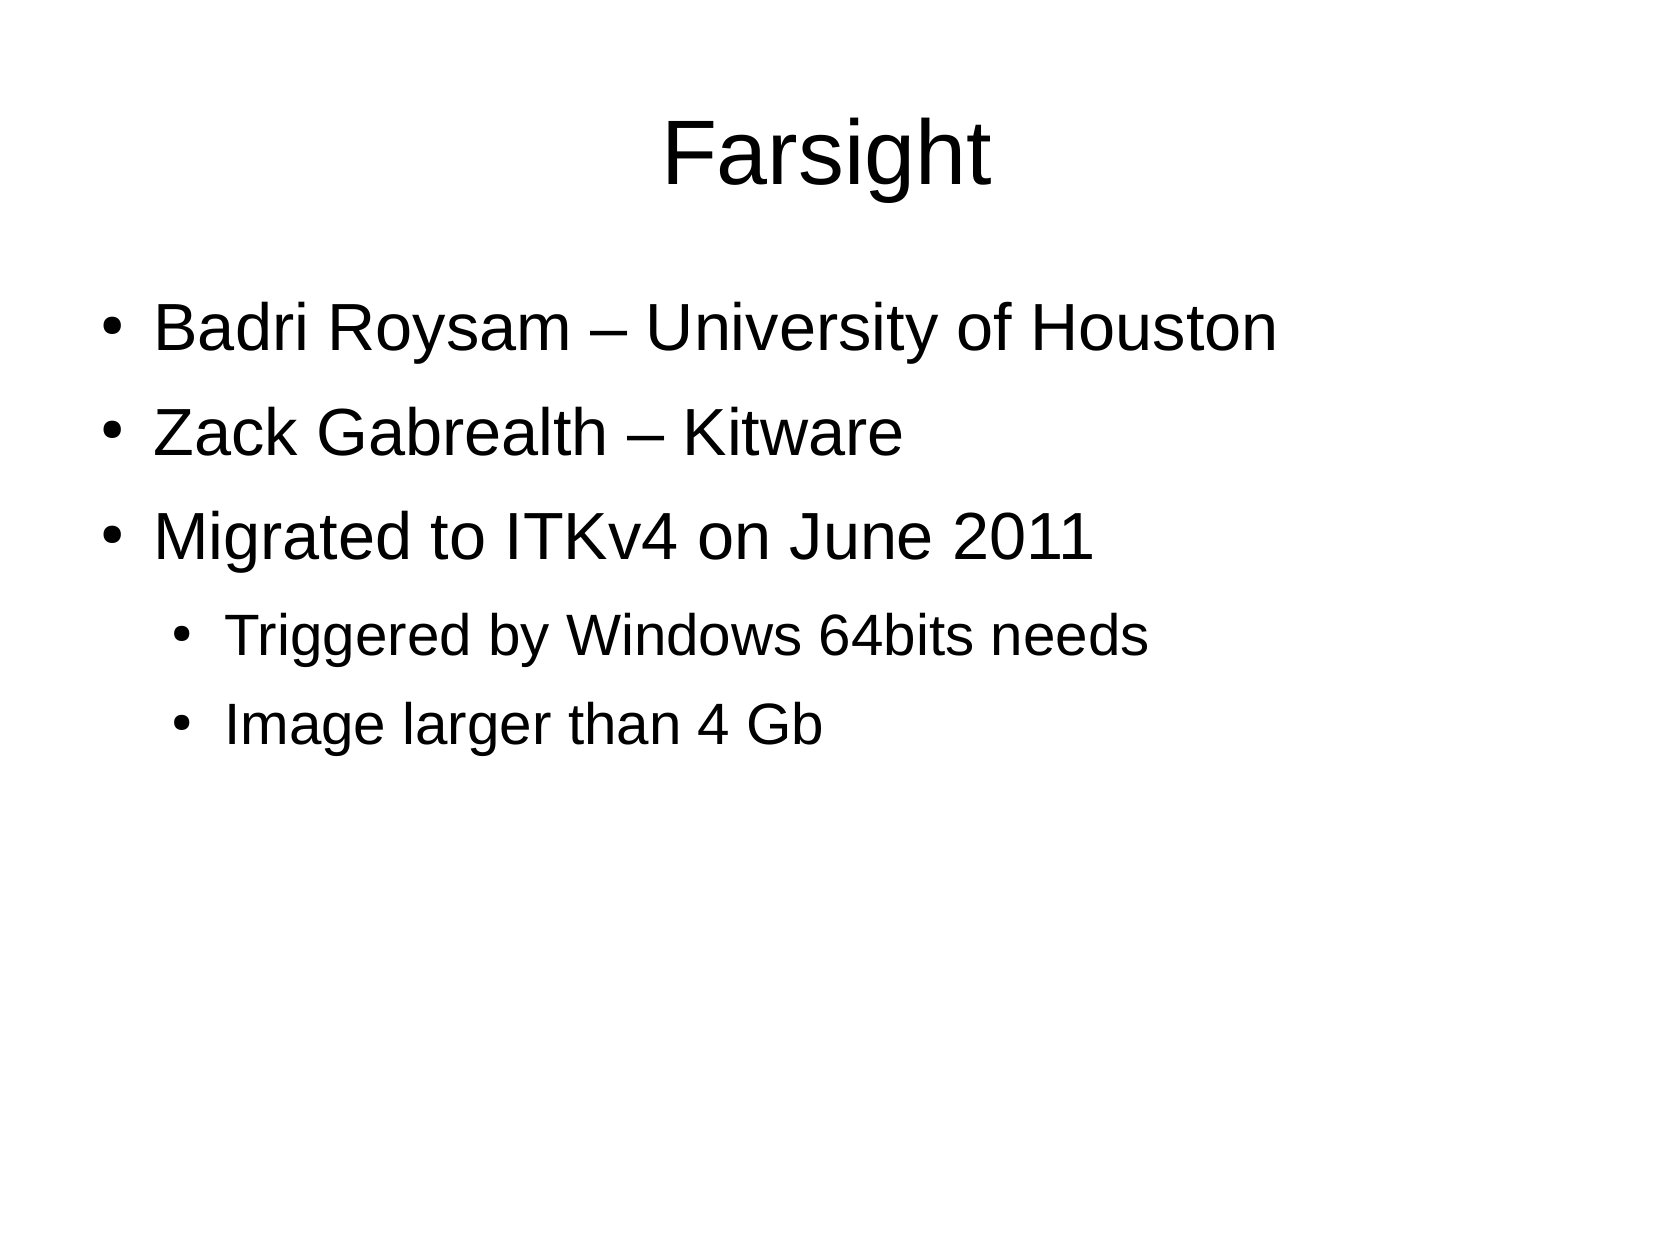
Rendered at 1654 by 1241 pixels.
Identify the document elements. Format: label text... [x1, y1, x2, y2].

title Farsight [82, 56, 1571, 250]
list Badri Roysam – University of Houston Zack Gabrealth – Kitware Migrated to ITKv4 on June 2011 Triggered by Windows 64bits needs Image larger than 4 Gb [82, 290, 1571, 1109]
